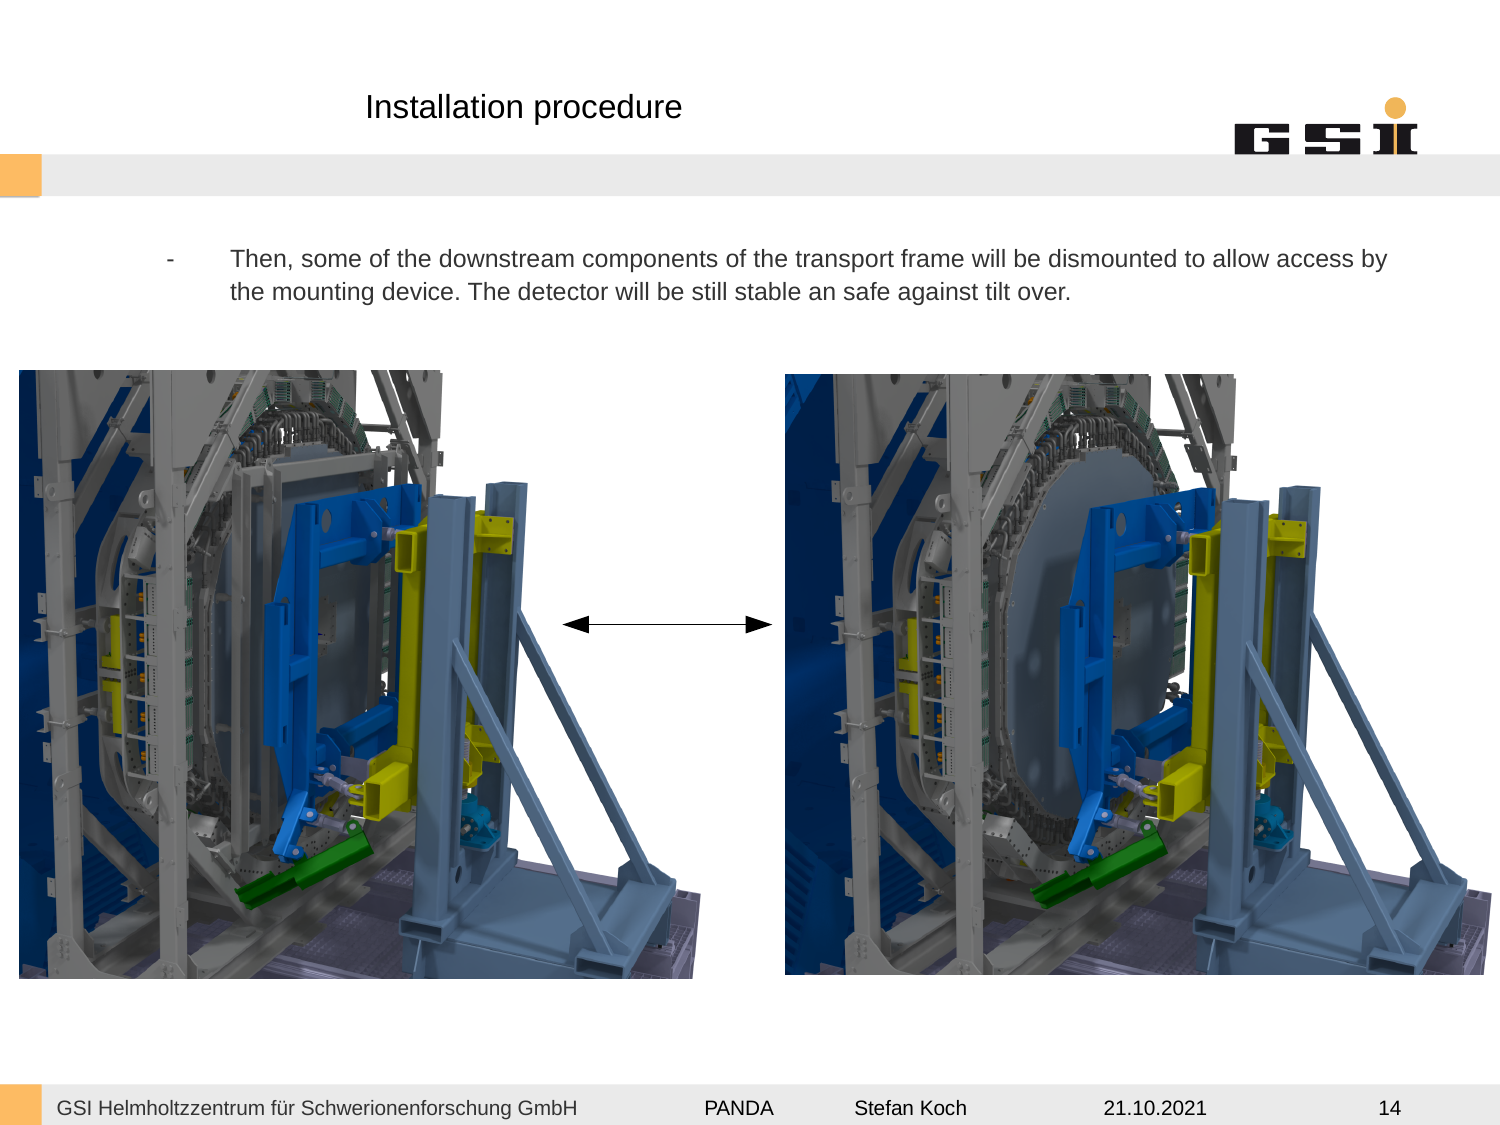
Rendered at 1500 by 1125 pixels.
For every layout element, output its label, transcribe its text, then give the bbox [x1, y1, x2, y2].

text_box Installation procedure [195, 80, 1186, 162]
picture [1233, 95, 1419, 154]
picture [19, 370, 706, 979]
text_box - Then, some of the downstream components of the transport frame will be dismounted to allow access by the mounting device. The detector will be still stable an safe against tilt over. [69, 218, 1417, 1023]
picture [785, 374, 1498, 976]
